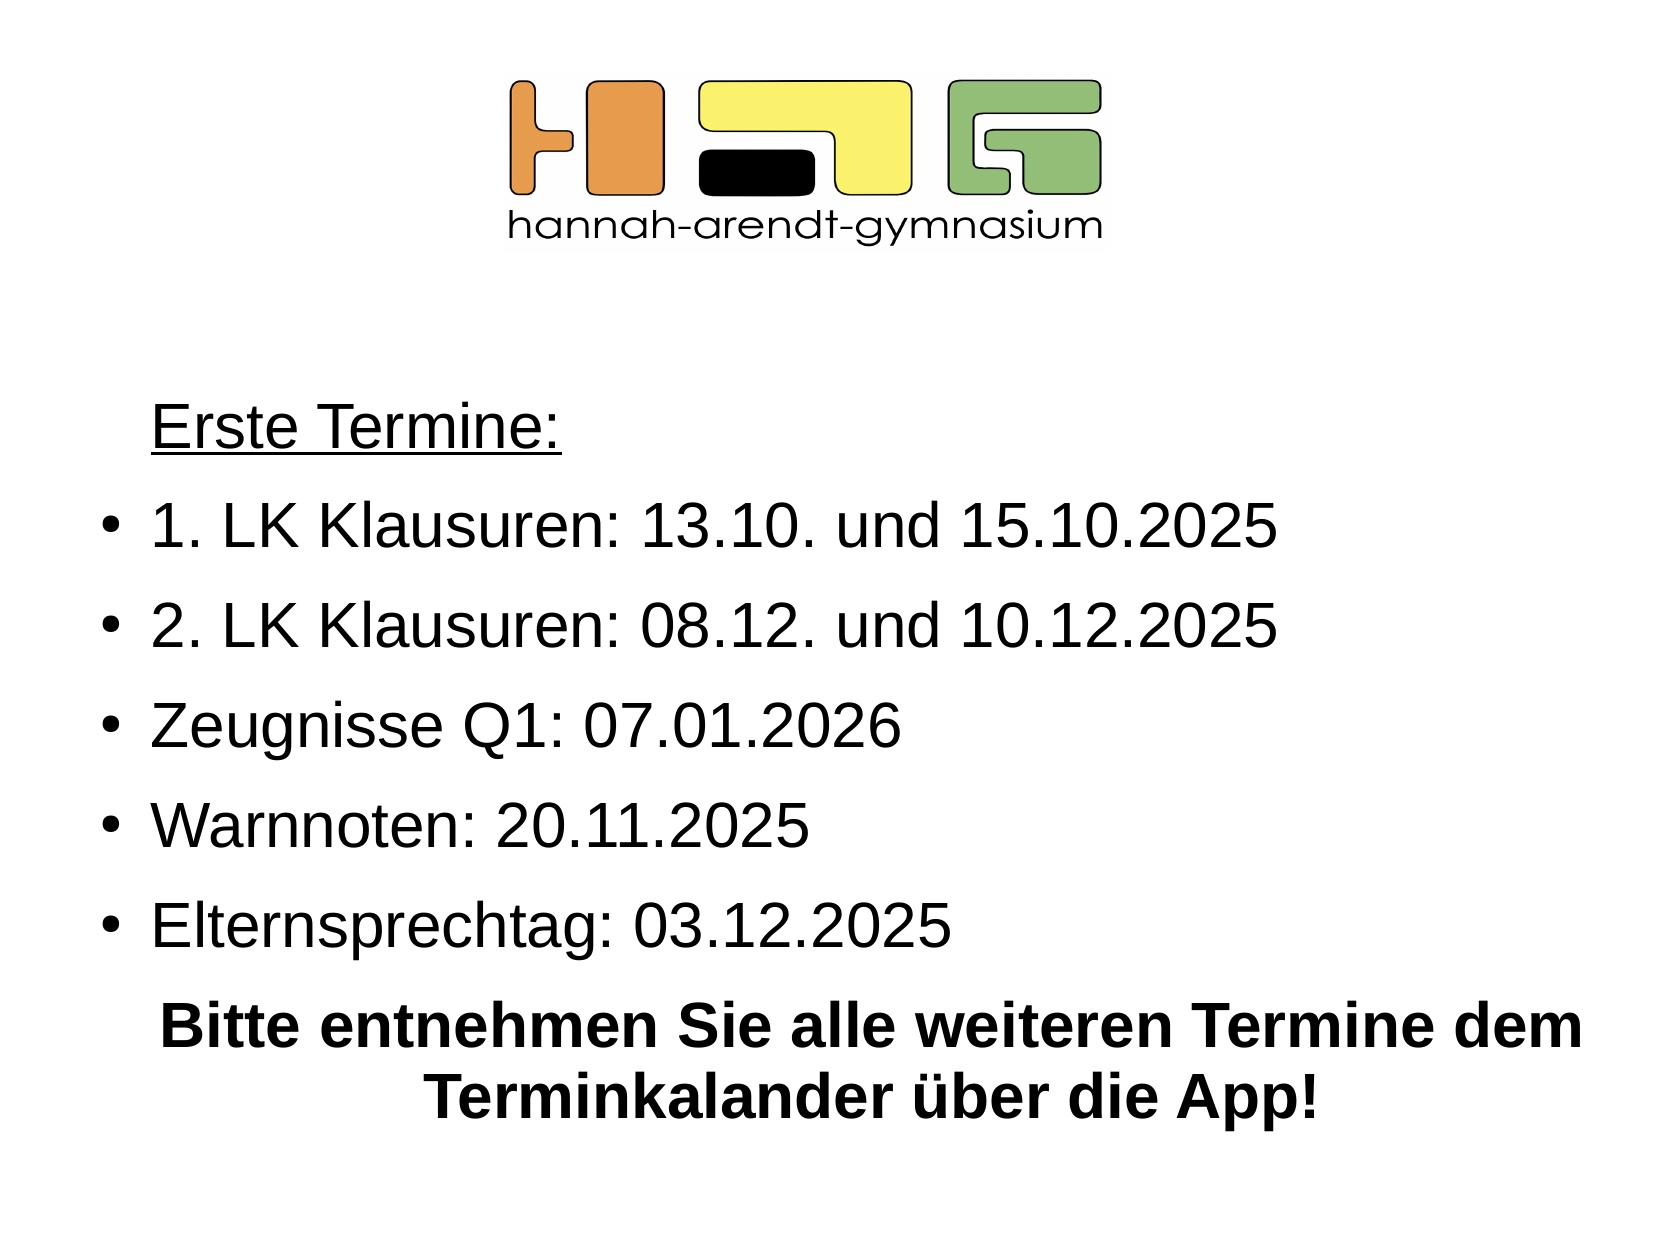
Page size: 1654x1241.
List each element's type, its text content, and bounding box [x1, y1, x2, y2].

picture [502, 70, 1111, 253]
list Erste Termine: 1. LK Klausuren: 13.10. und 15.10.2025 2. LK Klausuren: 08.12. und 10.12.2025 Zeugnisse Q1: 07.01.2026 Warnnoten: 20.11.2025 Elternsprechtag: 03.12.2025 Bitte entnehmen Sie alle weiteren Termine dem Terminkalander über die App! [82, 290, 1595, 1134]
